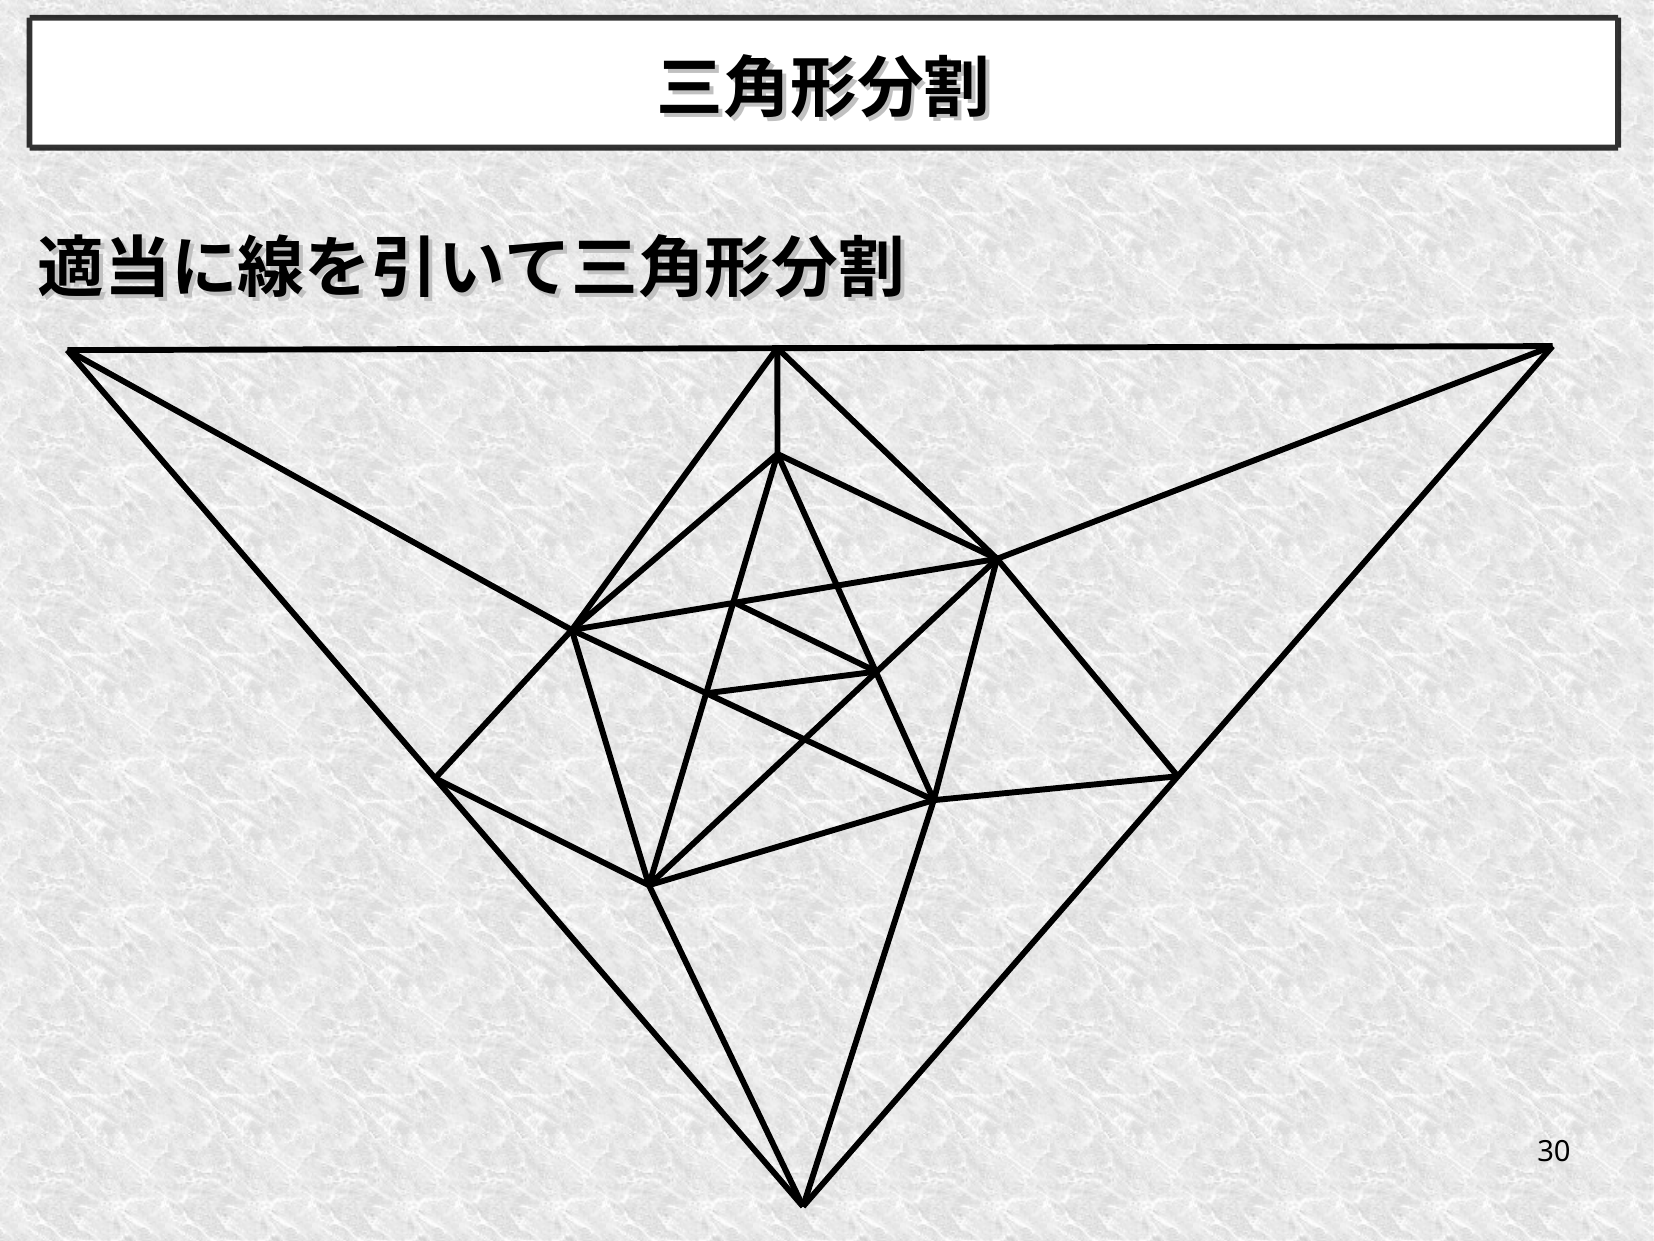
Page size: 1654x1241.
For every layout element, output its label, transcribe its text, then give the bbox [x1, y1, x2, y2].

text_box 適当に線を引いて三角形分割 [22, 206, 939, 296]
text_box 三角形分割 [29, 17, 1619, 148]
picture [0, 0, 1654, 1241]
